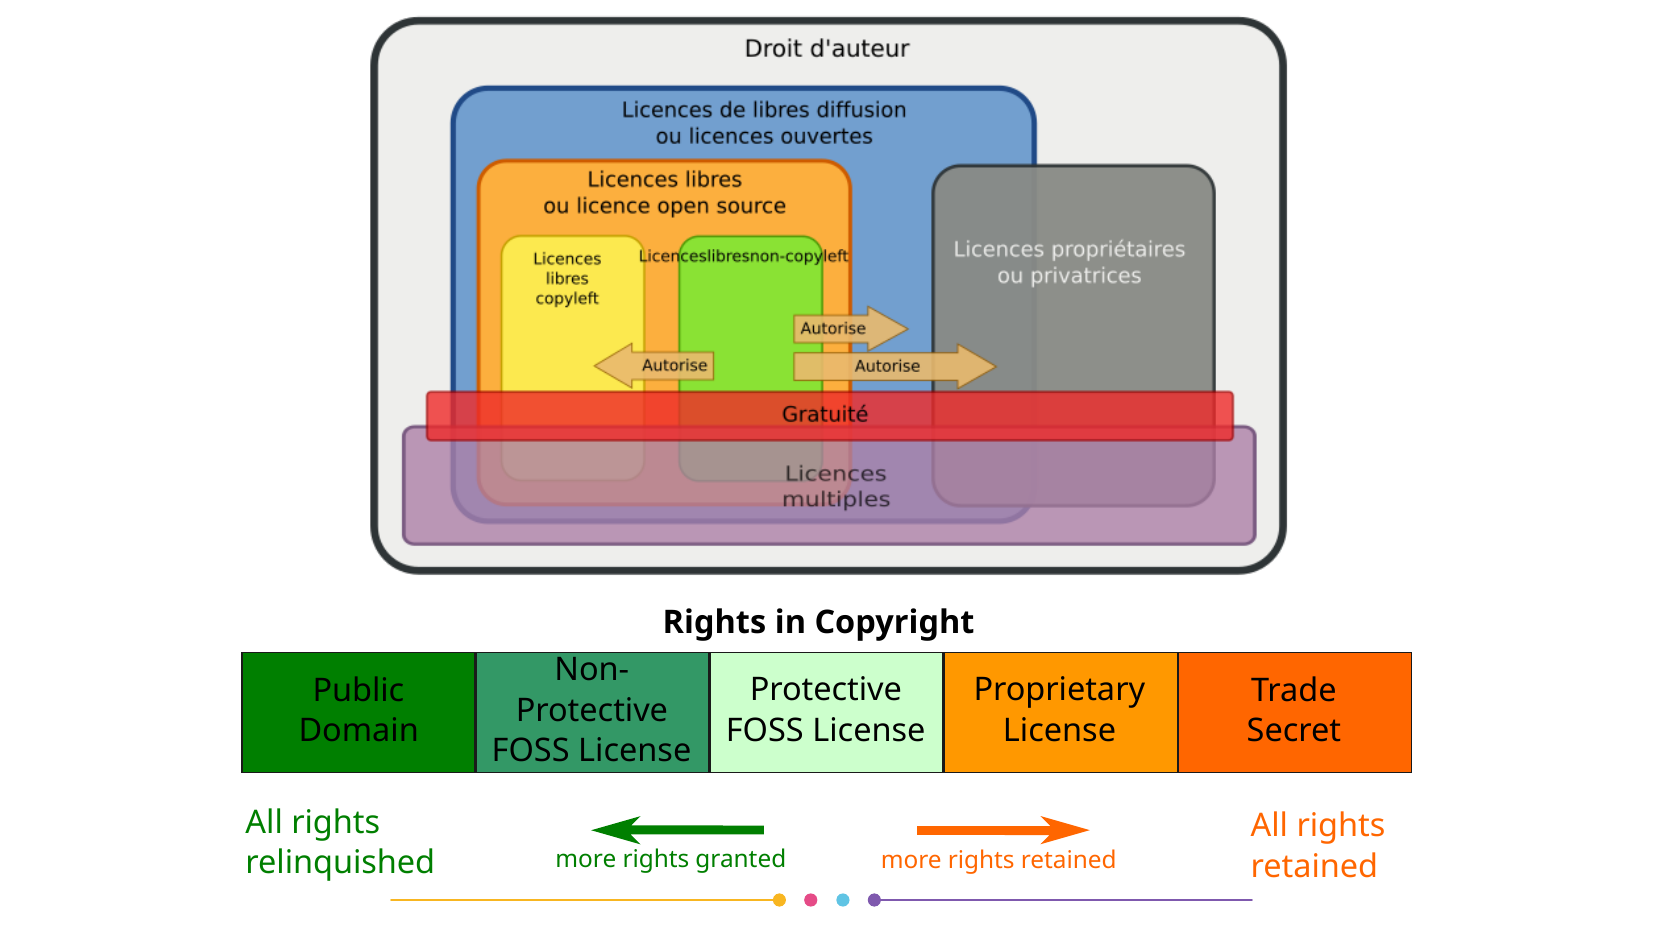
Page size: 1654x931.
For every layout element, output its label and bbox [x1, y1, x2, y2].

picture [236, 604, 1418, 886]
picture [360, 12, 1295, 579]
